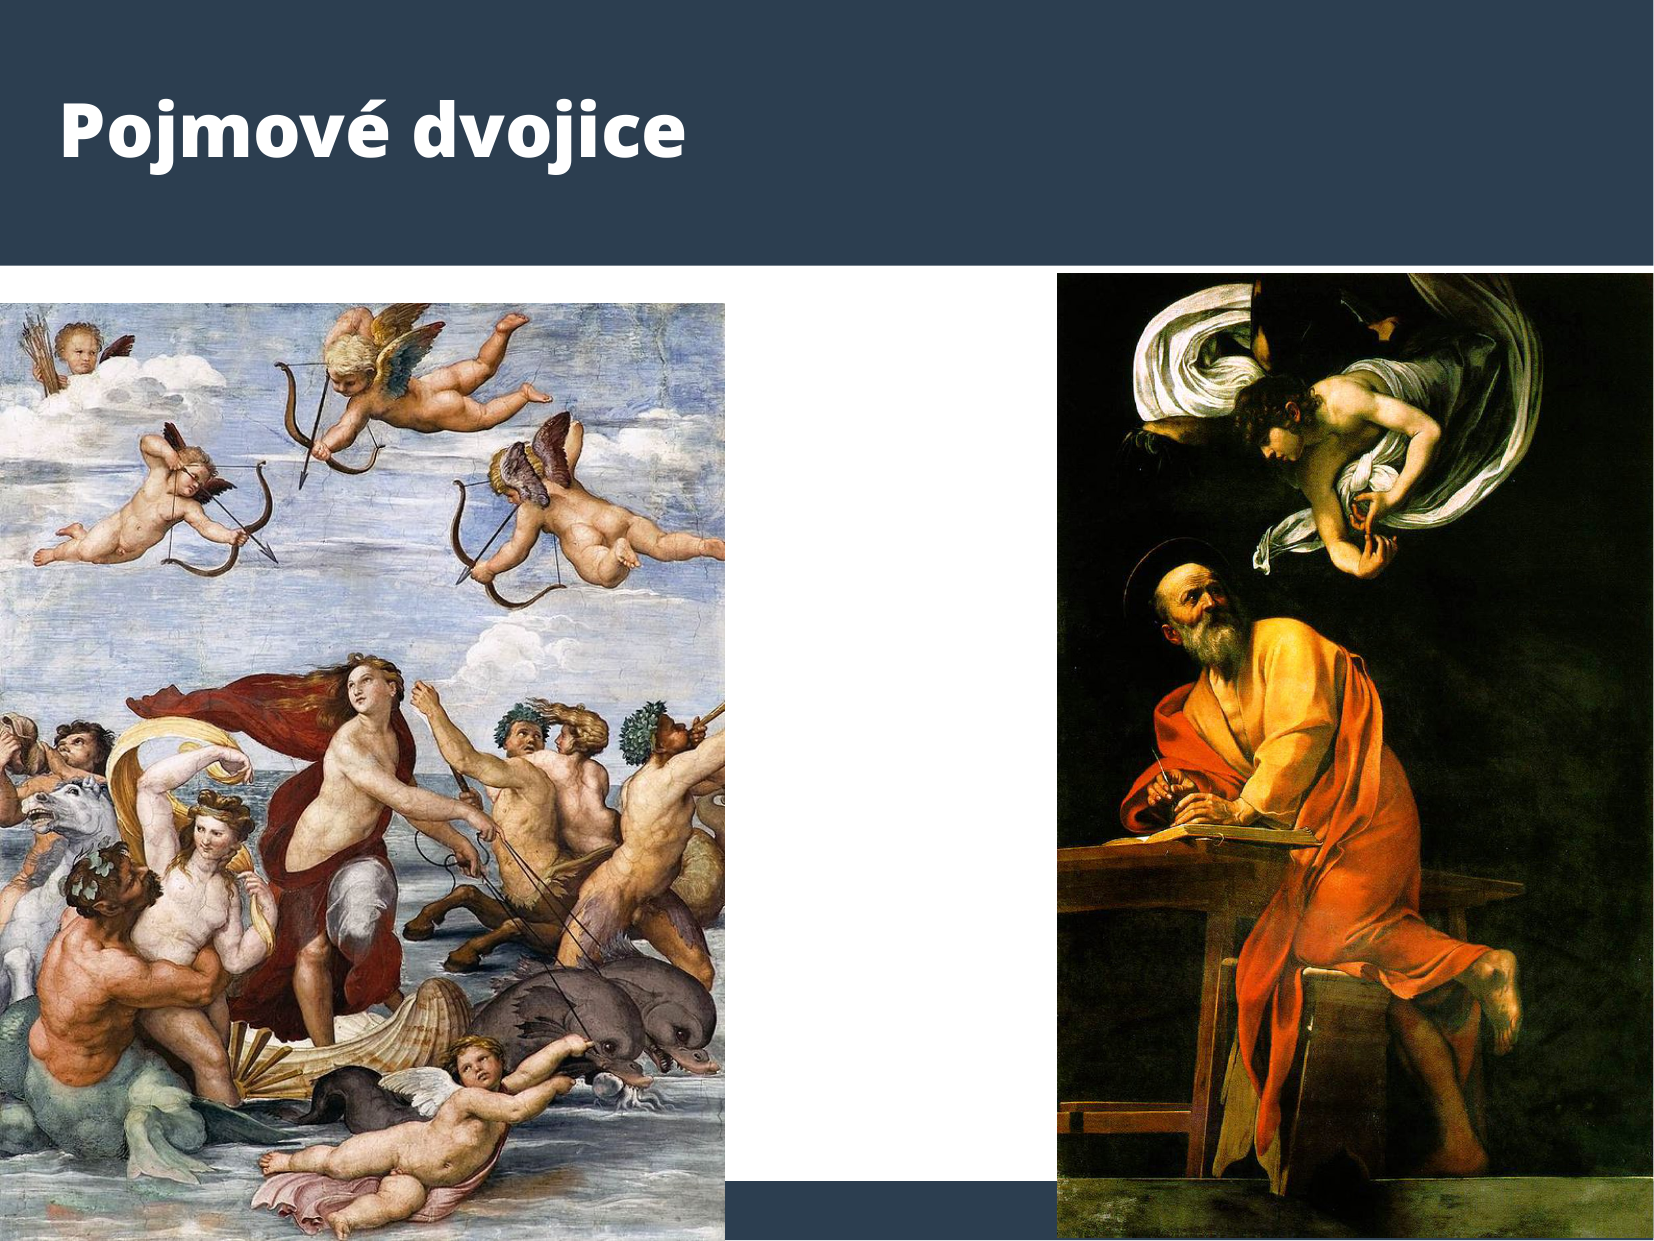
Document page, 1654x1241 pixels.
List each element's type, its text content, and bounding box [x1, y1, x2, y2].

picture [1057, 273, 1654, 1238]
title Pojmové dvojice [59, 49, 1595, 207]
picture [0, 303, 725, 1241]
